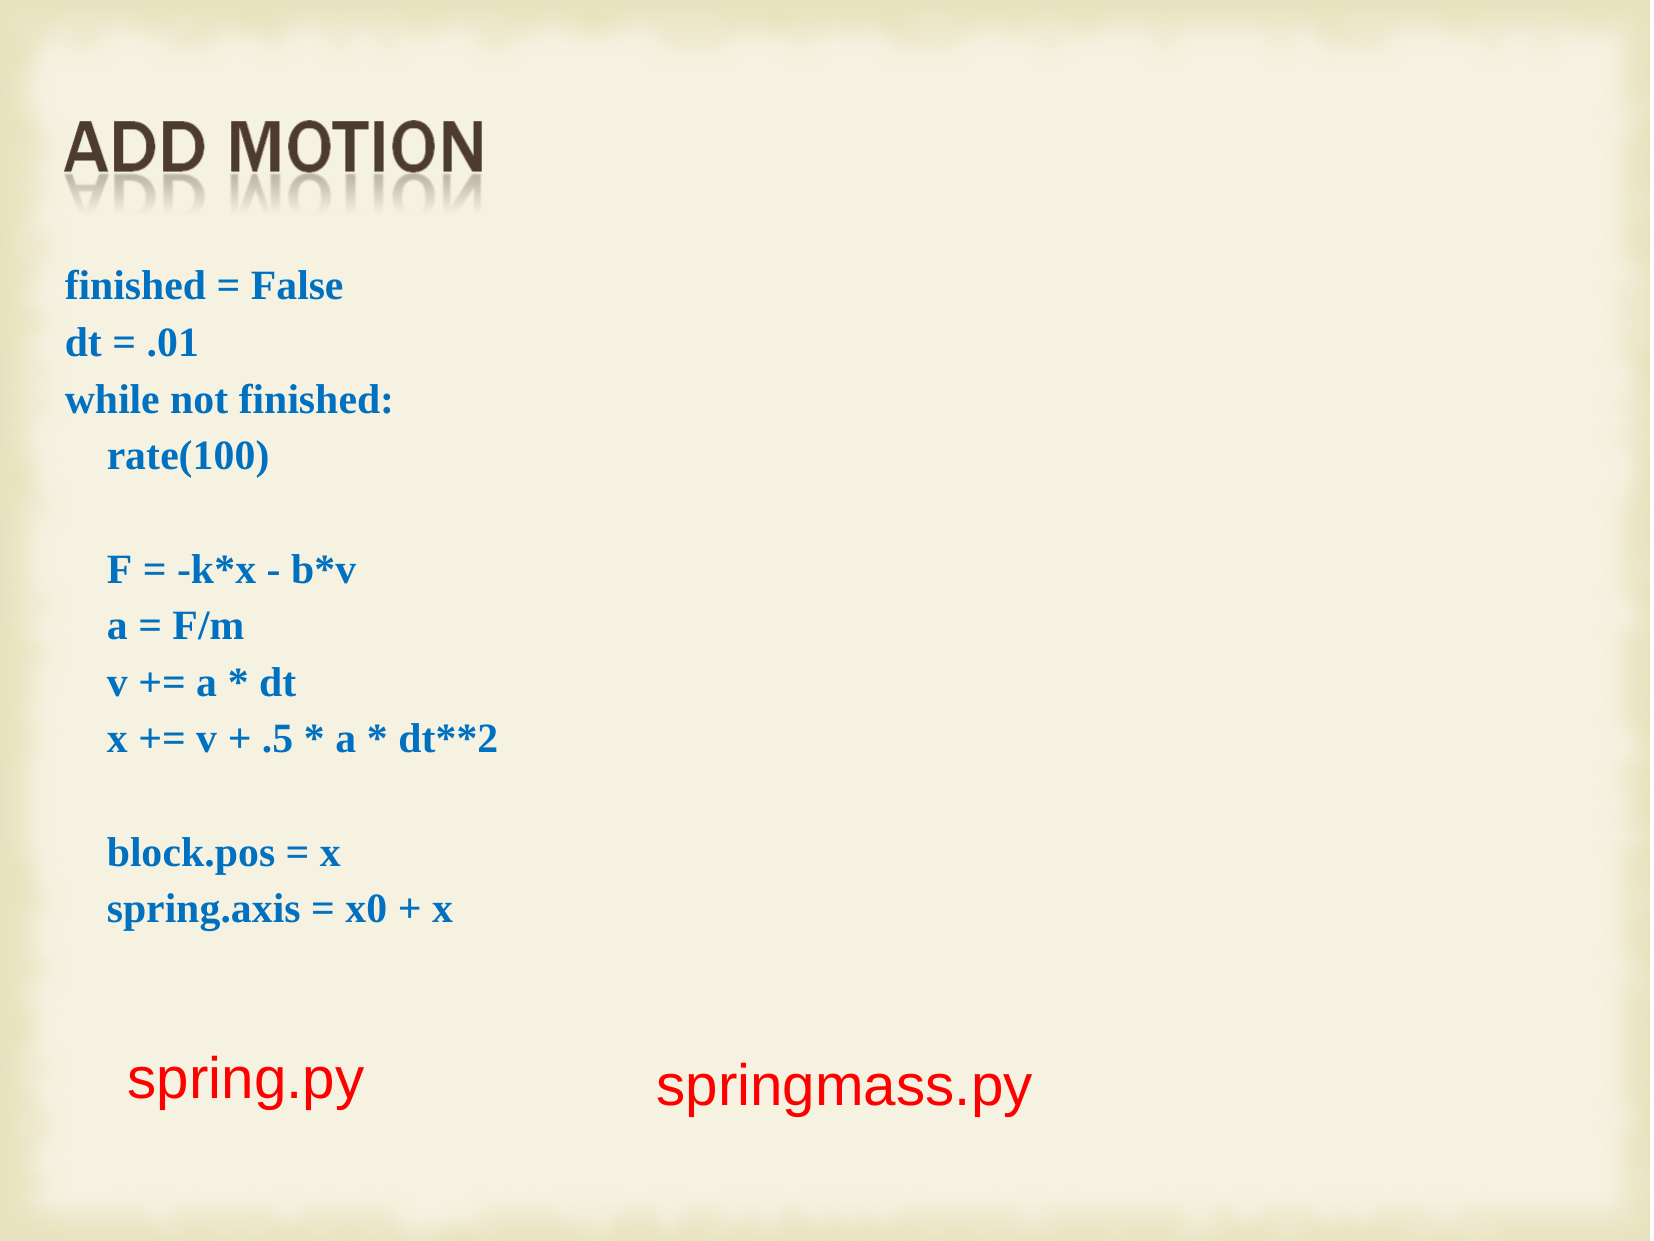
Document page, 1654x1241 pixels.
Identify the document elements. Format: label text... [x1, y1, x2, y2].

list finished = False dt = .01 while not finished: rate(100) F = -k*x - b*v a = F/m v += a * dt x += v + .5 * a * dt**2 block.pos = x spring.axis = x0 + x [50, 254, 1476, 1010]
text_box spring.py [112, 1038, 447, 1118]
picture [0, 0, 1651, 1241]
text_box [16, 73, 1477, 264]
text_box springmass.py [641, 1045, 1088, 1126]
